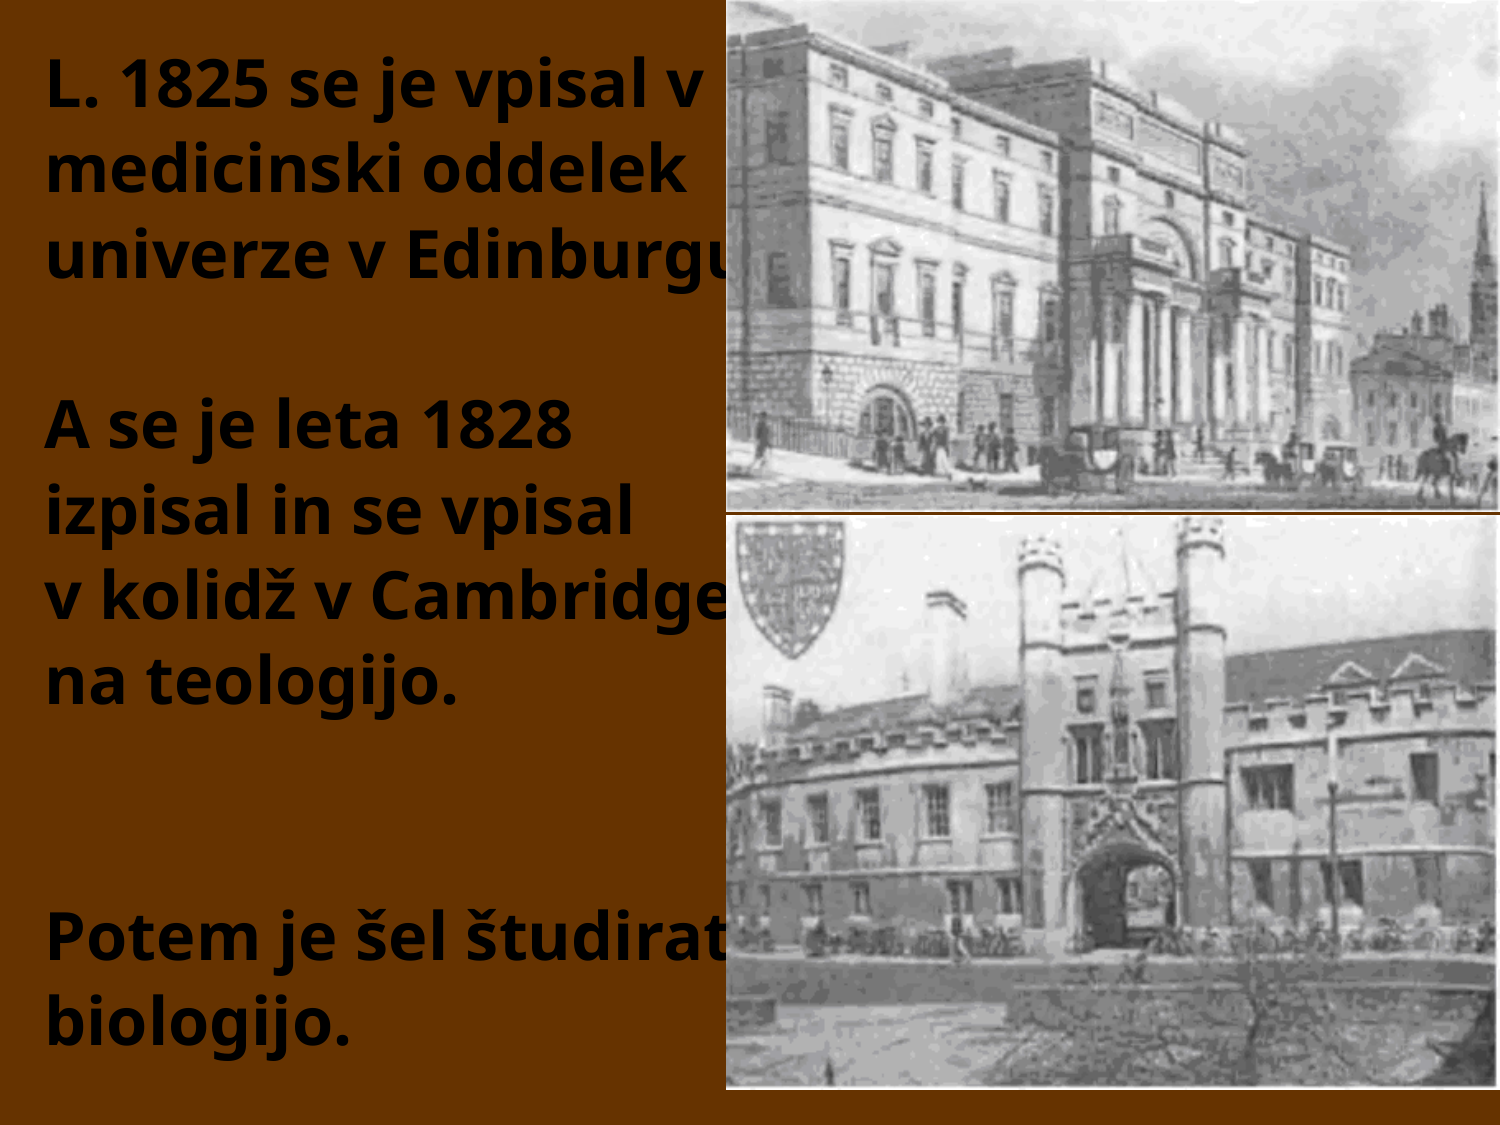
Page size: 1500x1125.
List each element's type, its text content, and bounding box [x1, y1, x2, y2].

list L. 1825 se je vpisal v medicinski oddelek univerze v Edinburgu. A se je leta 1828 izpisal in se vpisal v kolidž v Cambridgeu na teologijo. Potem je šel študirat biologijo. [29, 42, 1415, 1125]
picture [726, 515, 1500, 1090]
picture [726, 0, 1500, 512]
